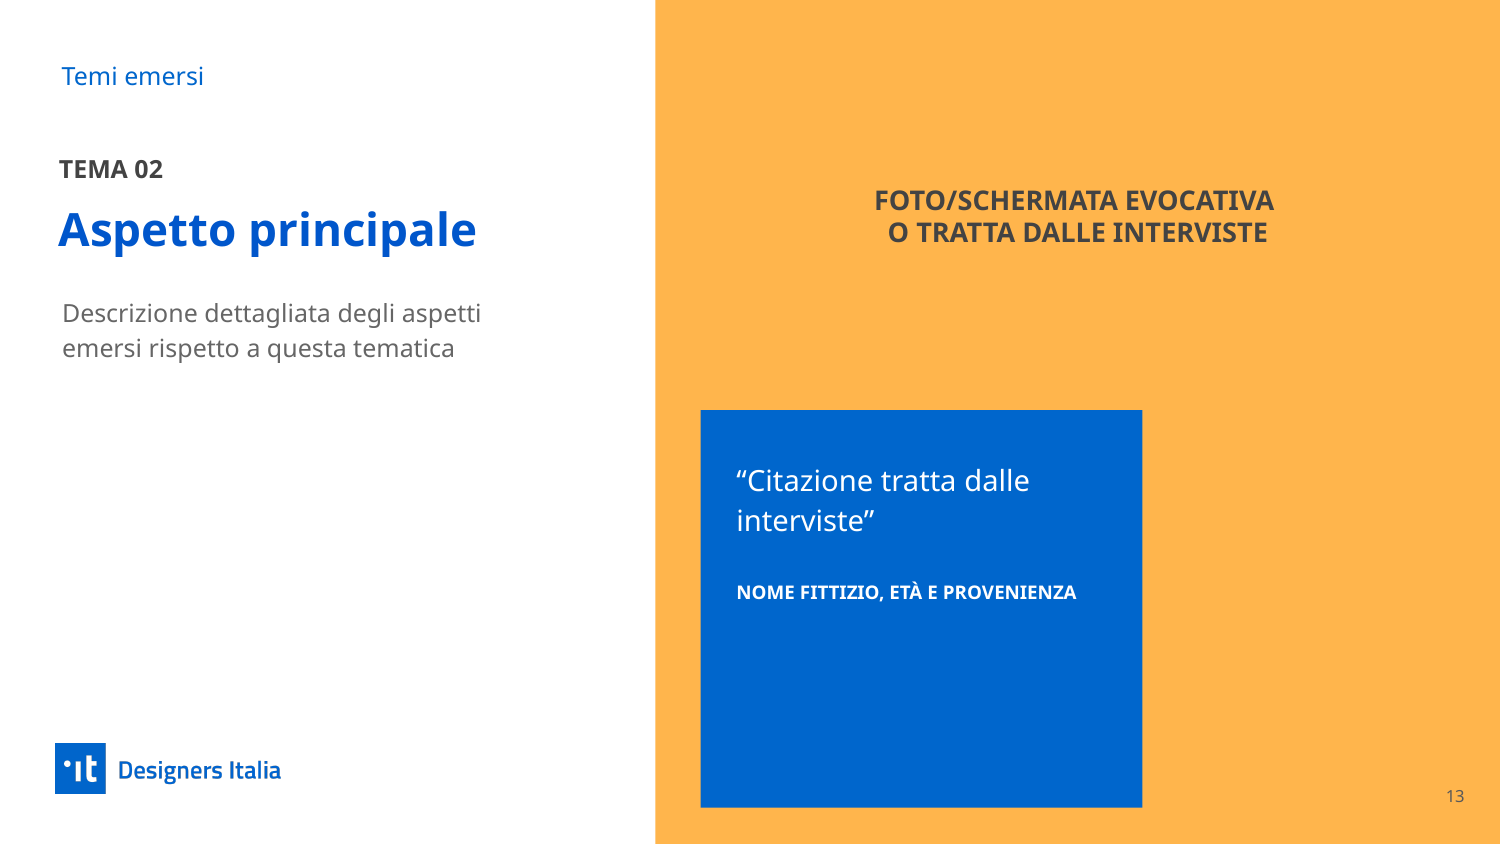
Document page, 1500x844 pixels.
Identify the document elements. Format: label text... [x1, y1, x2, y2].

text_box [655, 0, 1500, 844]
text_box Temi emersi [46, 52, 684, 99]
picture [55, 743, 294, 794]
text_box TEMA 02 [43, 139, 204, 177]
text_box Descrizione dettagliata degli aspetti emersi rispetto a questa tematica [47, 278, 533, 688]
text_box Aspetto principale [43, 177, 568, 262]
slide_number <number> [1389, 764, 1480, 830]
text_box “Citazione tratta dalle interviste” NOME FITTIZIO, ETÀ E PROVENIENZA [721, 441, 1117, 585]
text_box FOTO/SCHERMATA EVOCATIVA O TRATTA DALLE INTERVISTE [802, 168, 1353, 214]
